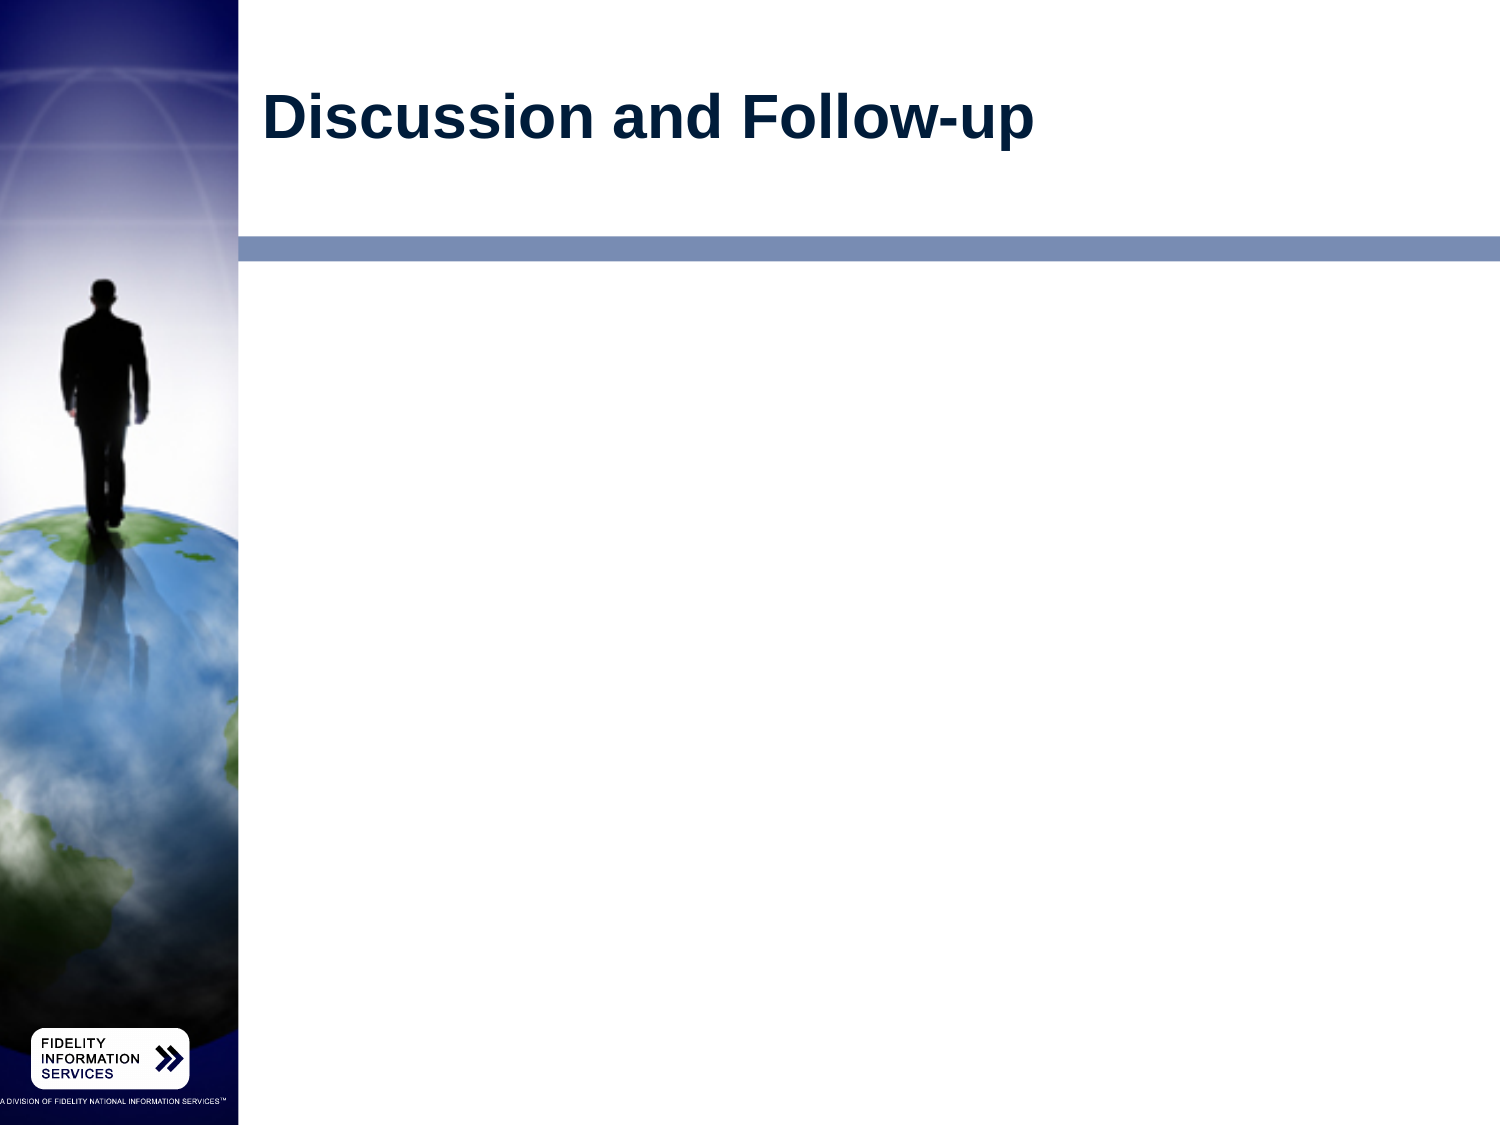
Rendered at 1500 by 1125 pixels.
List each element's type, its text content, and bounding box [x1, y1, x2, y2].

title Discussion and Follow-up [262, 24, 1463, 213]
picture [0, 0, 239, 1125]
